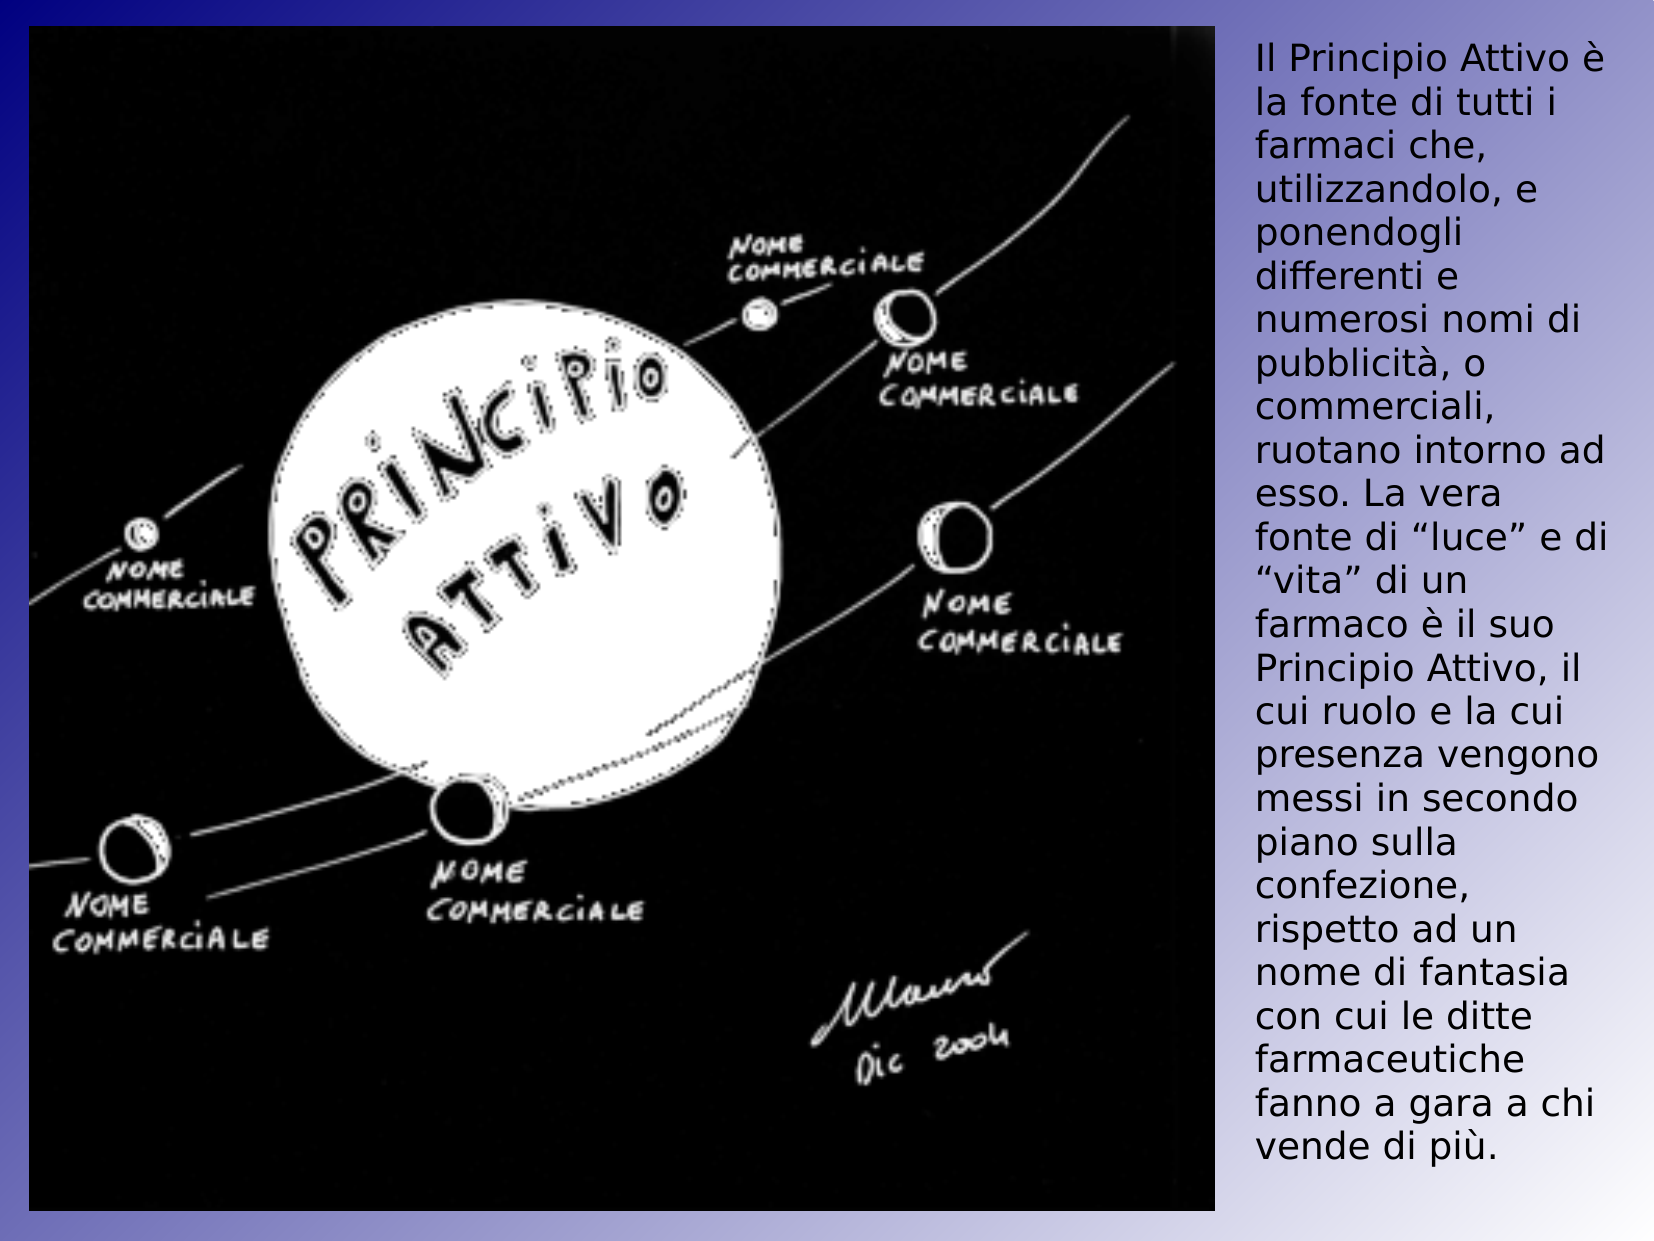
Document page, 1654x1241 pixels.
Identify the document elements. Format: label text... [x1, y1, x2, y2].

text_box Il Principio Attivo è la fonte di tutti i farmaci che, utilizzandolo, e ponendogli differenti e numerosi nomi di pubblicità, o commerciali, ruotano intorno ad esso. La vera fonte di “luce” e di “vita” di un farmaco è il suo Principio Attivo, il cui ruolo e la cui presenza vengono messi in secondo piano sulla confezione, rispetto ad un nome di fantasia con cui le ditte farmaceutiche fanno a gara a chi vende di più. [1240, 29, 1625, 1211]
picture [29, 26, 1215, 1211]
